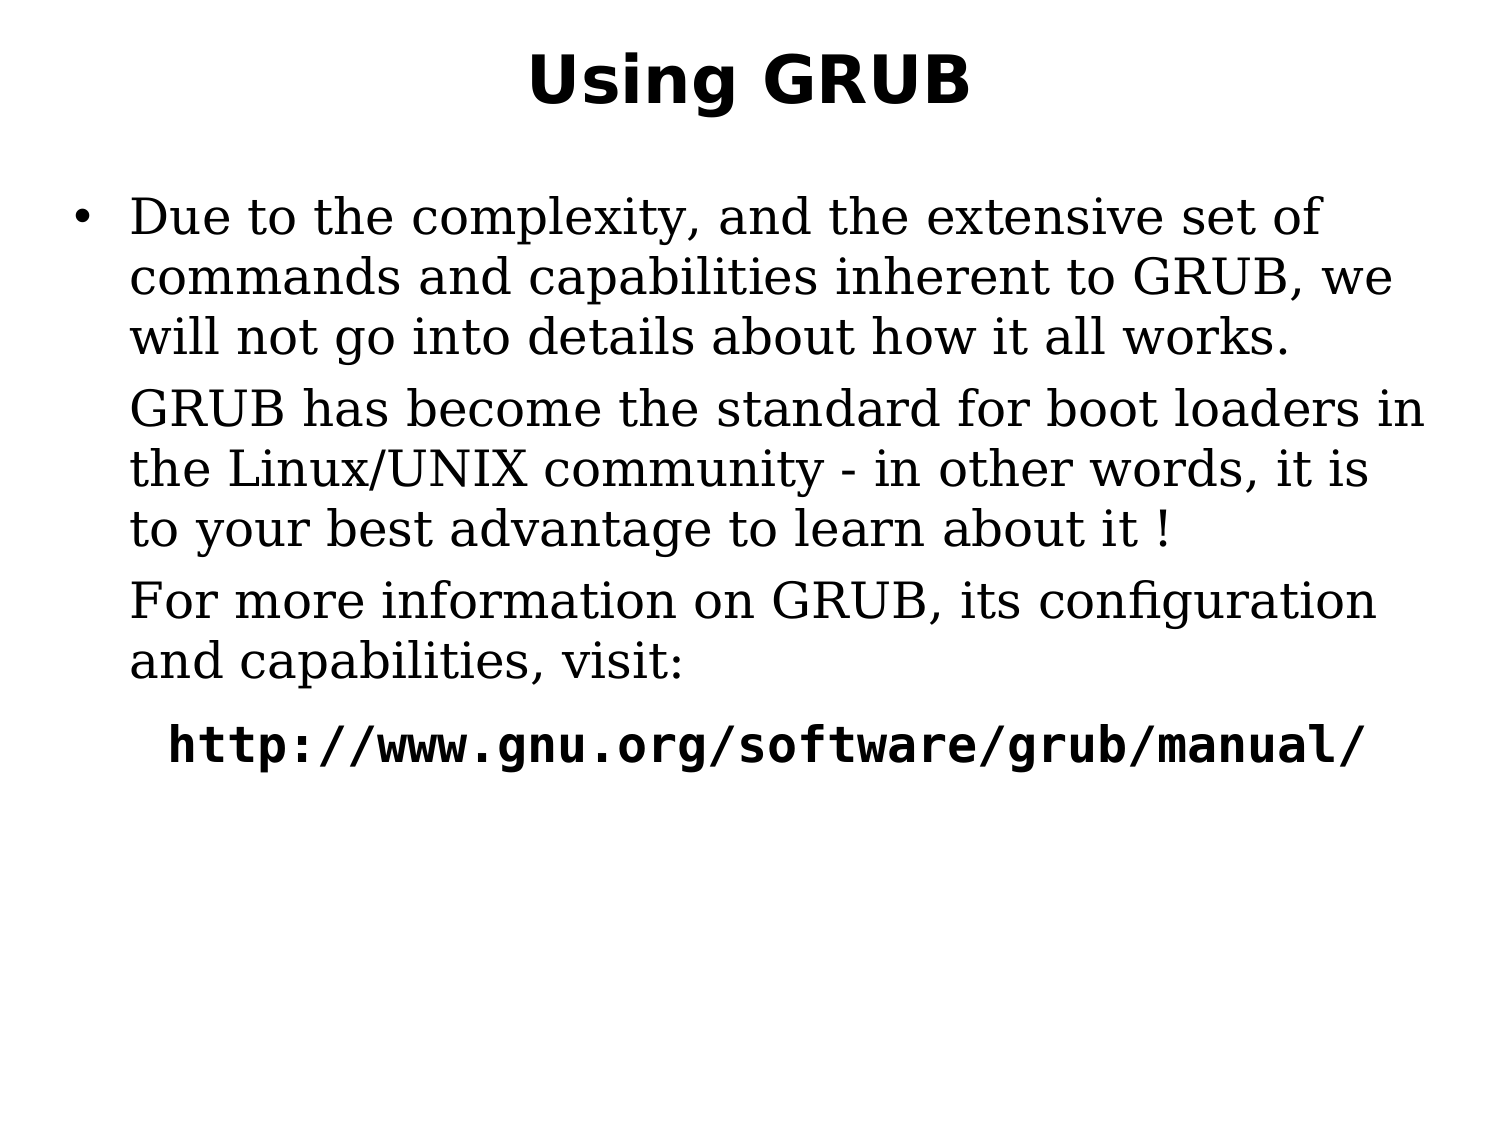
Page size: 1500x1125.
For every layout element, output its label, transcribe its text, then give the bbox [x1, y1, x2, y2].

title Using GRUB [112, 29, 1388, 125]
list Due to the complexity, and the extensive set of commands and capabilities inherent to GRUB, we will not go into details about how it all works. GRUB has become the standard for boot loaders in the Linux/UNIX community - in other words, it is to your best advantage to learn about it ! For more information on GRUB, its configuration and capabilities, visit: http://www.gnu.org/software/grub/manual/ [59, 177, 1447, 896]
